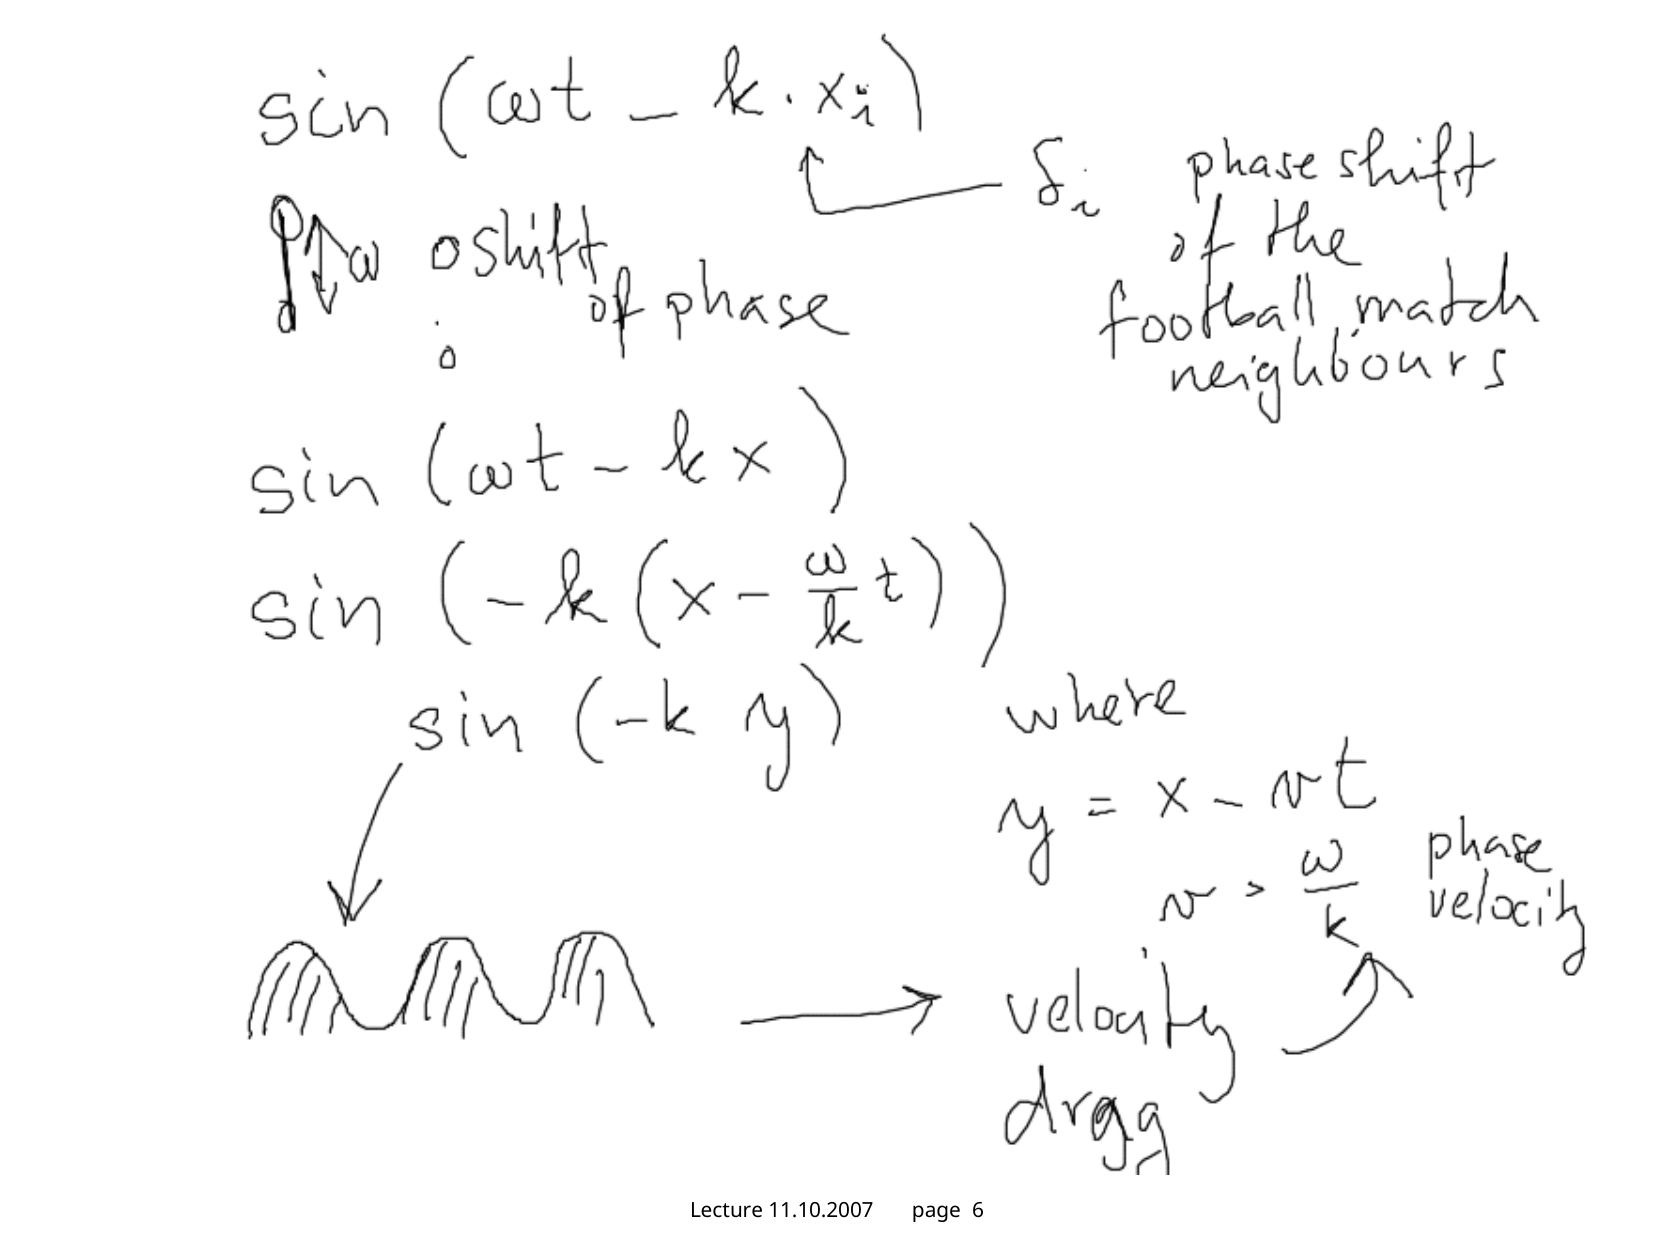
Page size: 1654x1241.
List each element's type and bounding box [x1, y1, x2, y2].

picture [65, 14, 1598, 1175]
